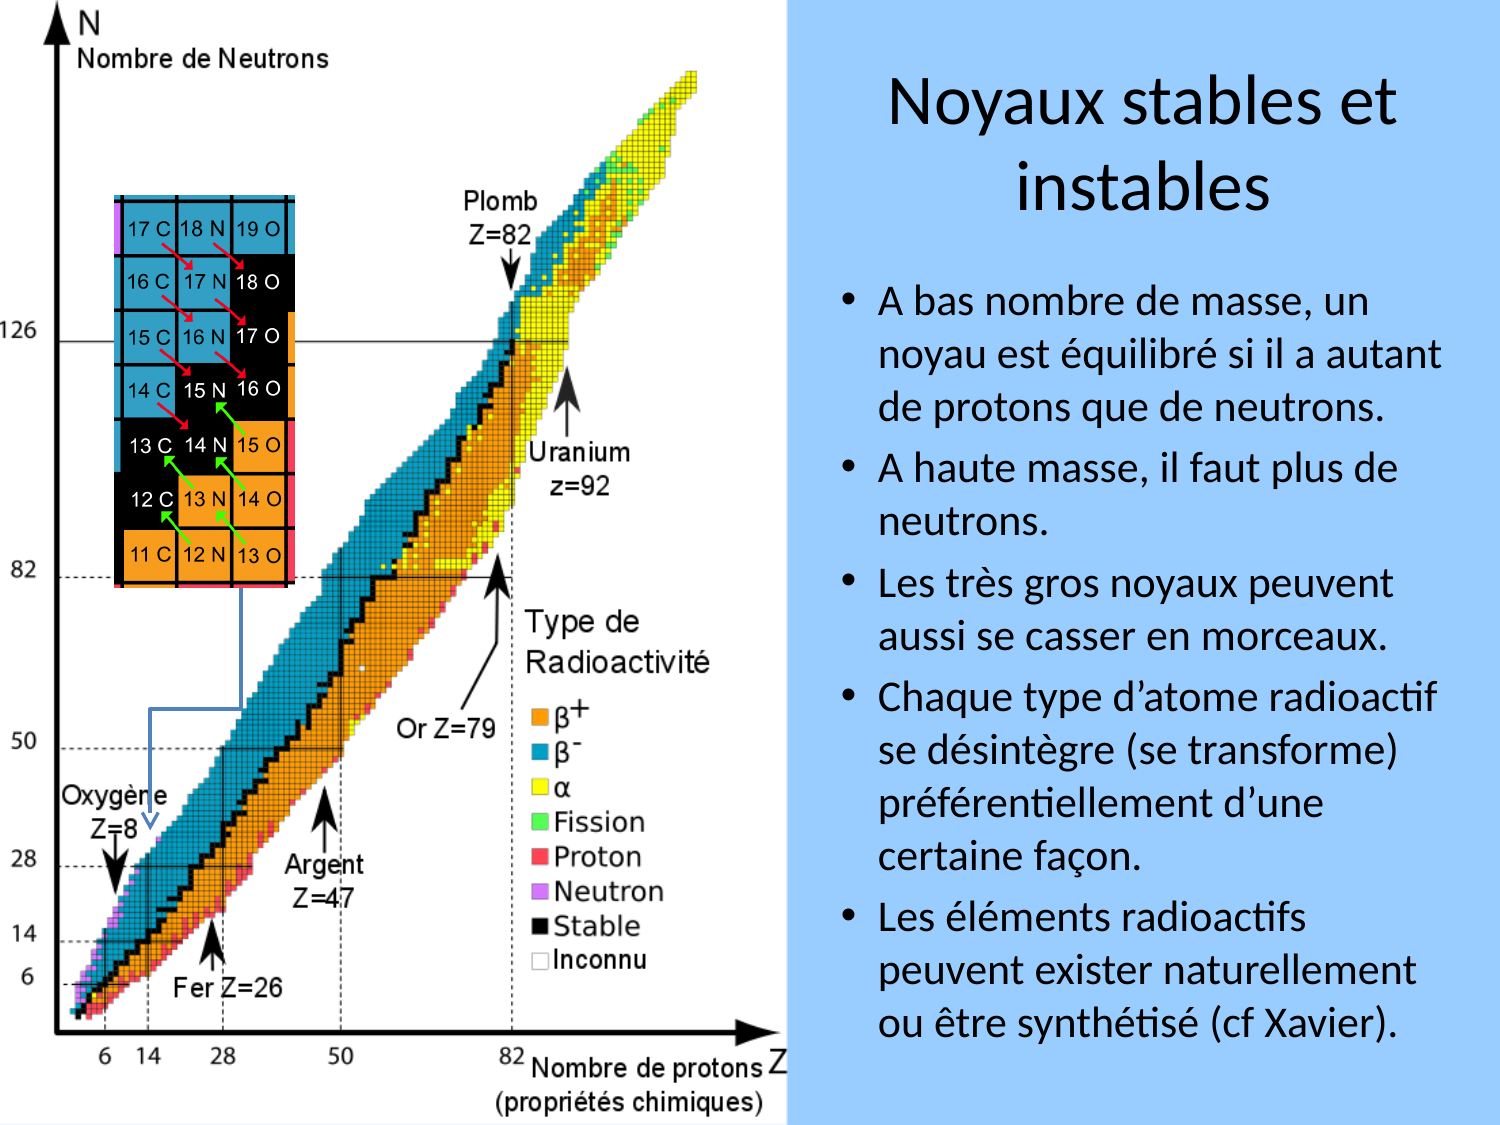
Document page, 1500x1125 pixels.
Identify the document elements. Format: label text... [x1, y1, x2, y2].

picture [0, 0, 788, 1125]
title Noyaux stables et instables [825, 45, 1462, 233]
list A bas nombre de masse, un noyau est équilibré si il a autant de protons que de neutrons. A haute masse, il faut plus de neutrons. Les très gros noyaux peuvent aussi se casser en morceaux. Chaque type d’atome radioactif se désintègre (se transforme) préférentiellement d’une certaine façon. Les éléments radioactifs peuvent exister naturellement ou être synthétisé (cf Xavier). [825, 264, 1462, 1103]
